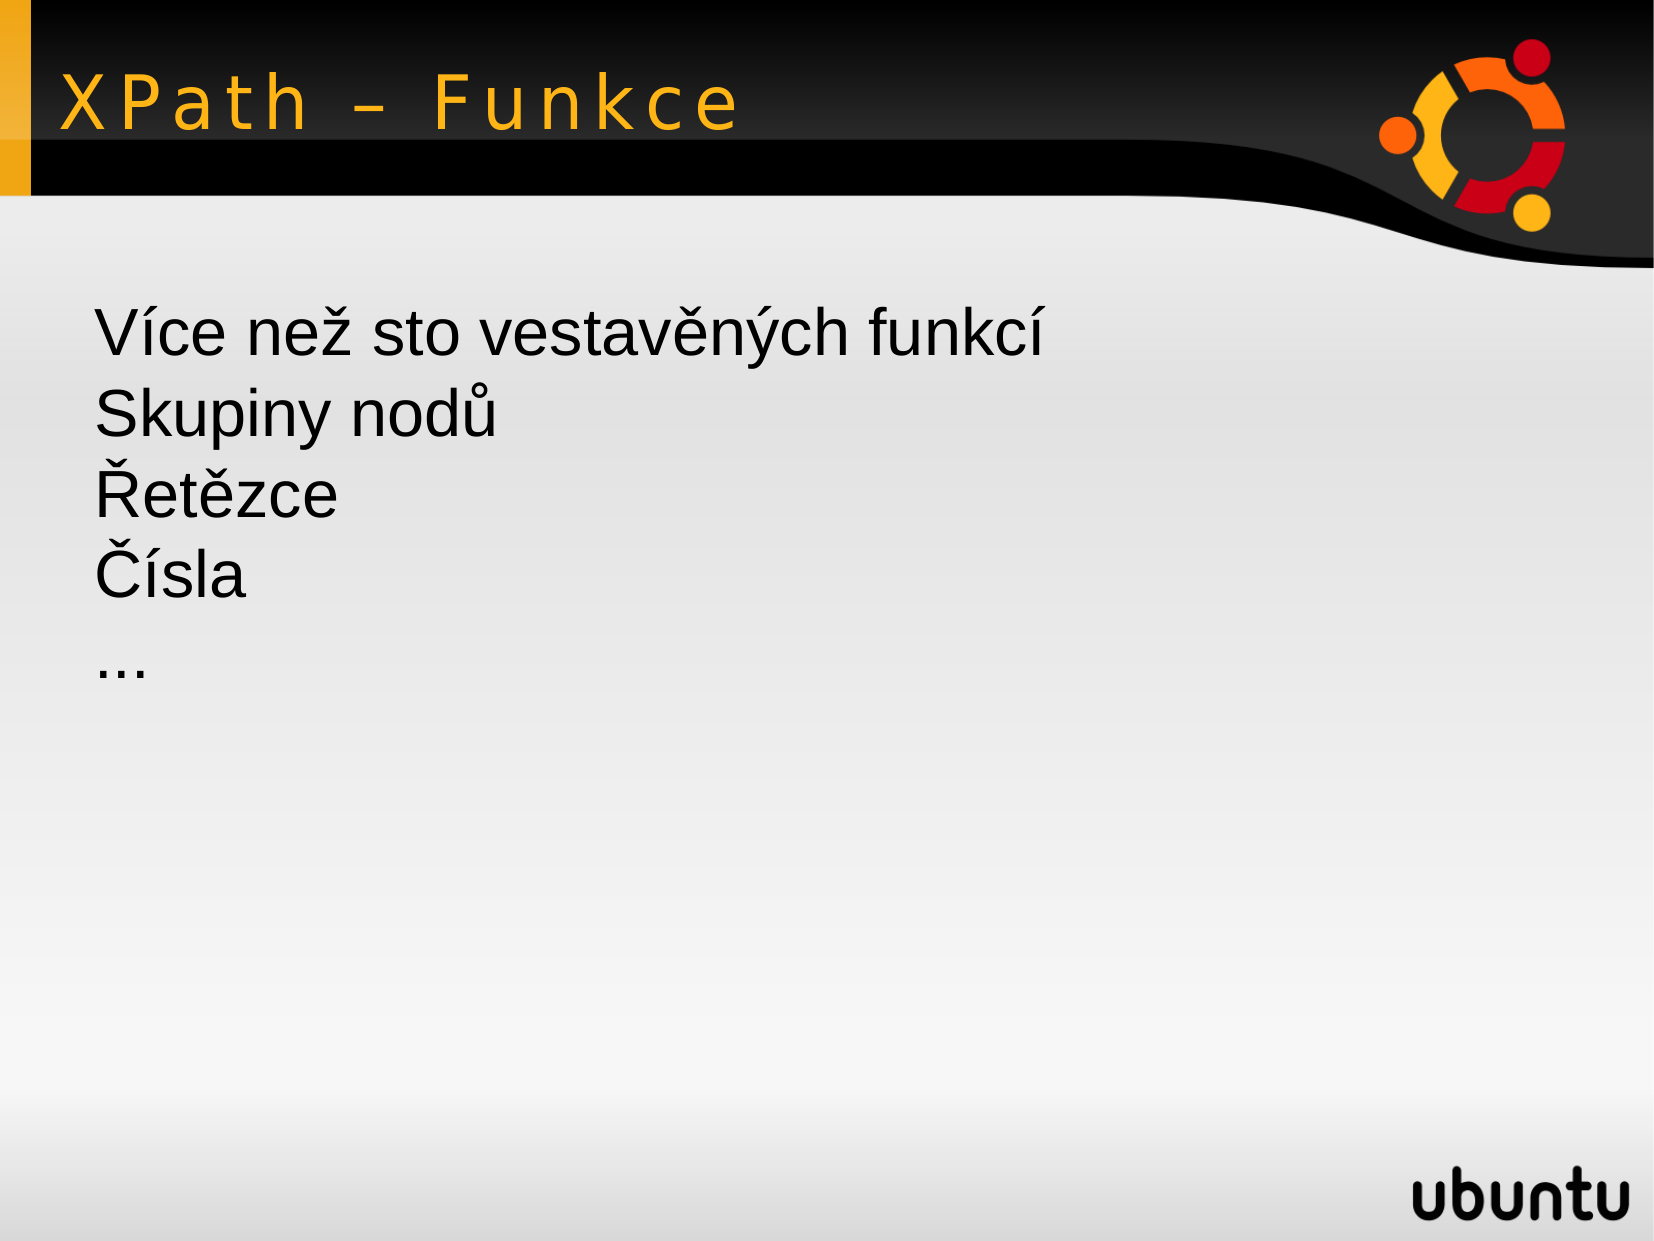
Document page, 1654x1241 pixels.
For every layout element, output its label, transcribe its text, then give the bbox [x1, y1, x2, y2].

title XPath – Funkce [59, 29, 1270, 178]
picture [0, 0, 1654, 1241]
list Více než sto vestavěných funkcí Skupiny nodů Řetězce Čísla ... [76, 295, 1565, 1114]
